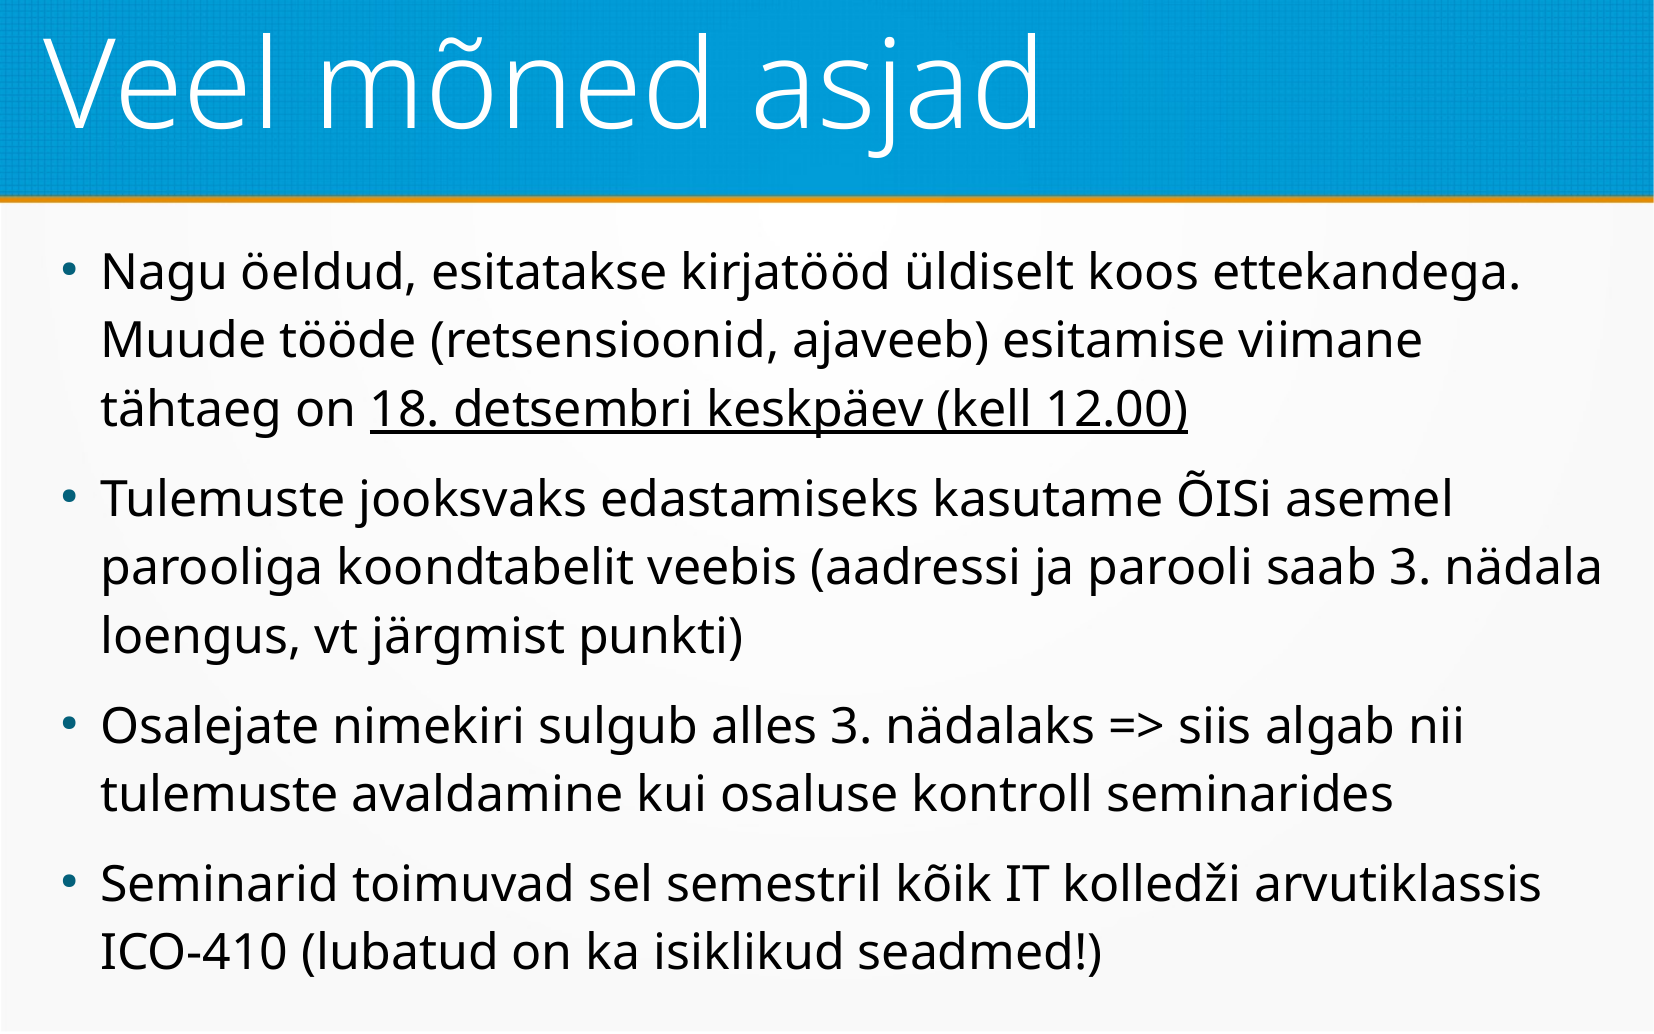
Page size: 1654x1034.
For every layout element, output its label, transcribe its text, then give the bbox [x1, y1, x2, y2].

picture [0, 195, 1654, 1034]
list Nagu öeldud, esitatakse kirjatööd üldiselt koos ettekandega. Muude tööde (retsensioonid, ajaveeb) esitamise viimane tähtaeg on 18. detsembri keskpäev (kell 12.00) Tulemuste jooksvaks edastamiseks kasutame ÕISi asemel parooliga koondtabelit veebis (aadressi ja parooli saab 3. nädala loengus, vt järgmist punkti) Osalejate nimekiri sulgub alles 3. nädalaks => siis algab nii tulemuste avaldamine kui osaluse kontroll seminarides Seminarid toimuvad sel semestril kõik IT kolledži arvutiklassis ICO-410 (lubatud on ka isiklikud seadmed!) [47, 236, 1607, 1002]
title Veel mõned asjad [43, 0, 1619, 166]
